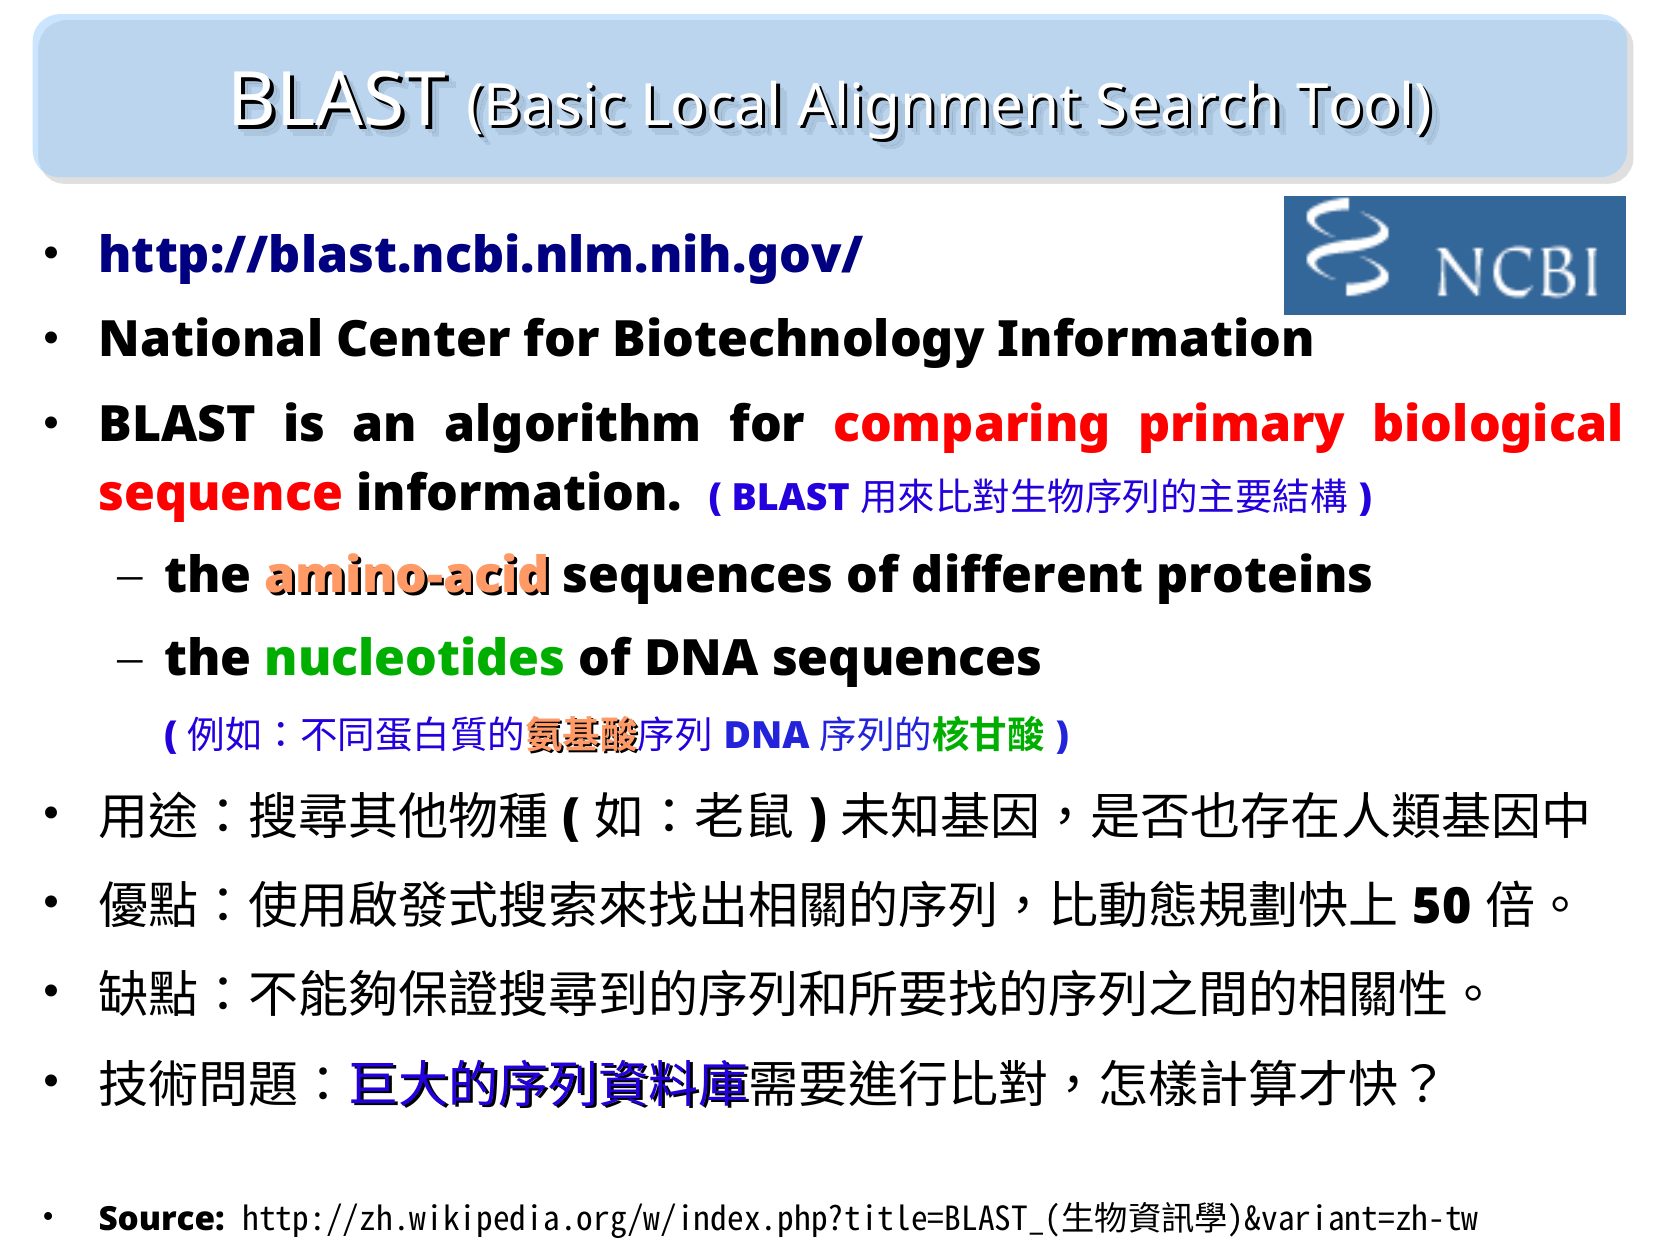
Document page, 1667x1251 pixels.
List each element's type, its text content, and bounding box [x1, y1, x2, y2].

text_box BLAST (Basic Local Alignment Search Tool) [32, 14, 1628, 178]
picture [1284, 196, 1626, 315]
list http://blast.ncbi.nlm.nih.gov/ National Center for Biotechnology Information BLAST is an algorithm for comparing primary biological sequence information. ( BLAST用來比對生物序列的主要結構) the amino-acid sequences of different proteins the nucleotides of DNA sequences (例如：不同蛋白質的氨基酸序列DNA序列的核甘酸) 用途：搜尋其他物種(如：老鼠)未知基因，是否也存在人類基因中 優點：使用啟發式搜索來找出相關的序列，比動態規劃快上50倍。 缺點：不能夠保證搜尋到的序列和所要找的序列之間的相關性。 技術問題：巨大的序列資料庫需要進行比對，怎樣計算才快？ Source: http://zh.wikipedia.org/w/index.php?title=BLAST_(生物資訊學)&variant=zh-tw [42, 218, 1625, 1223]
